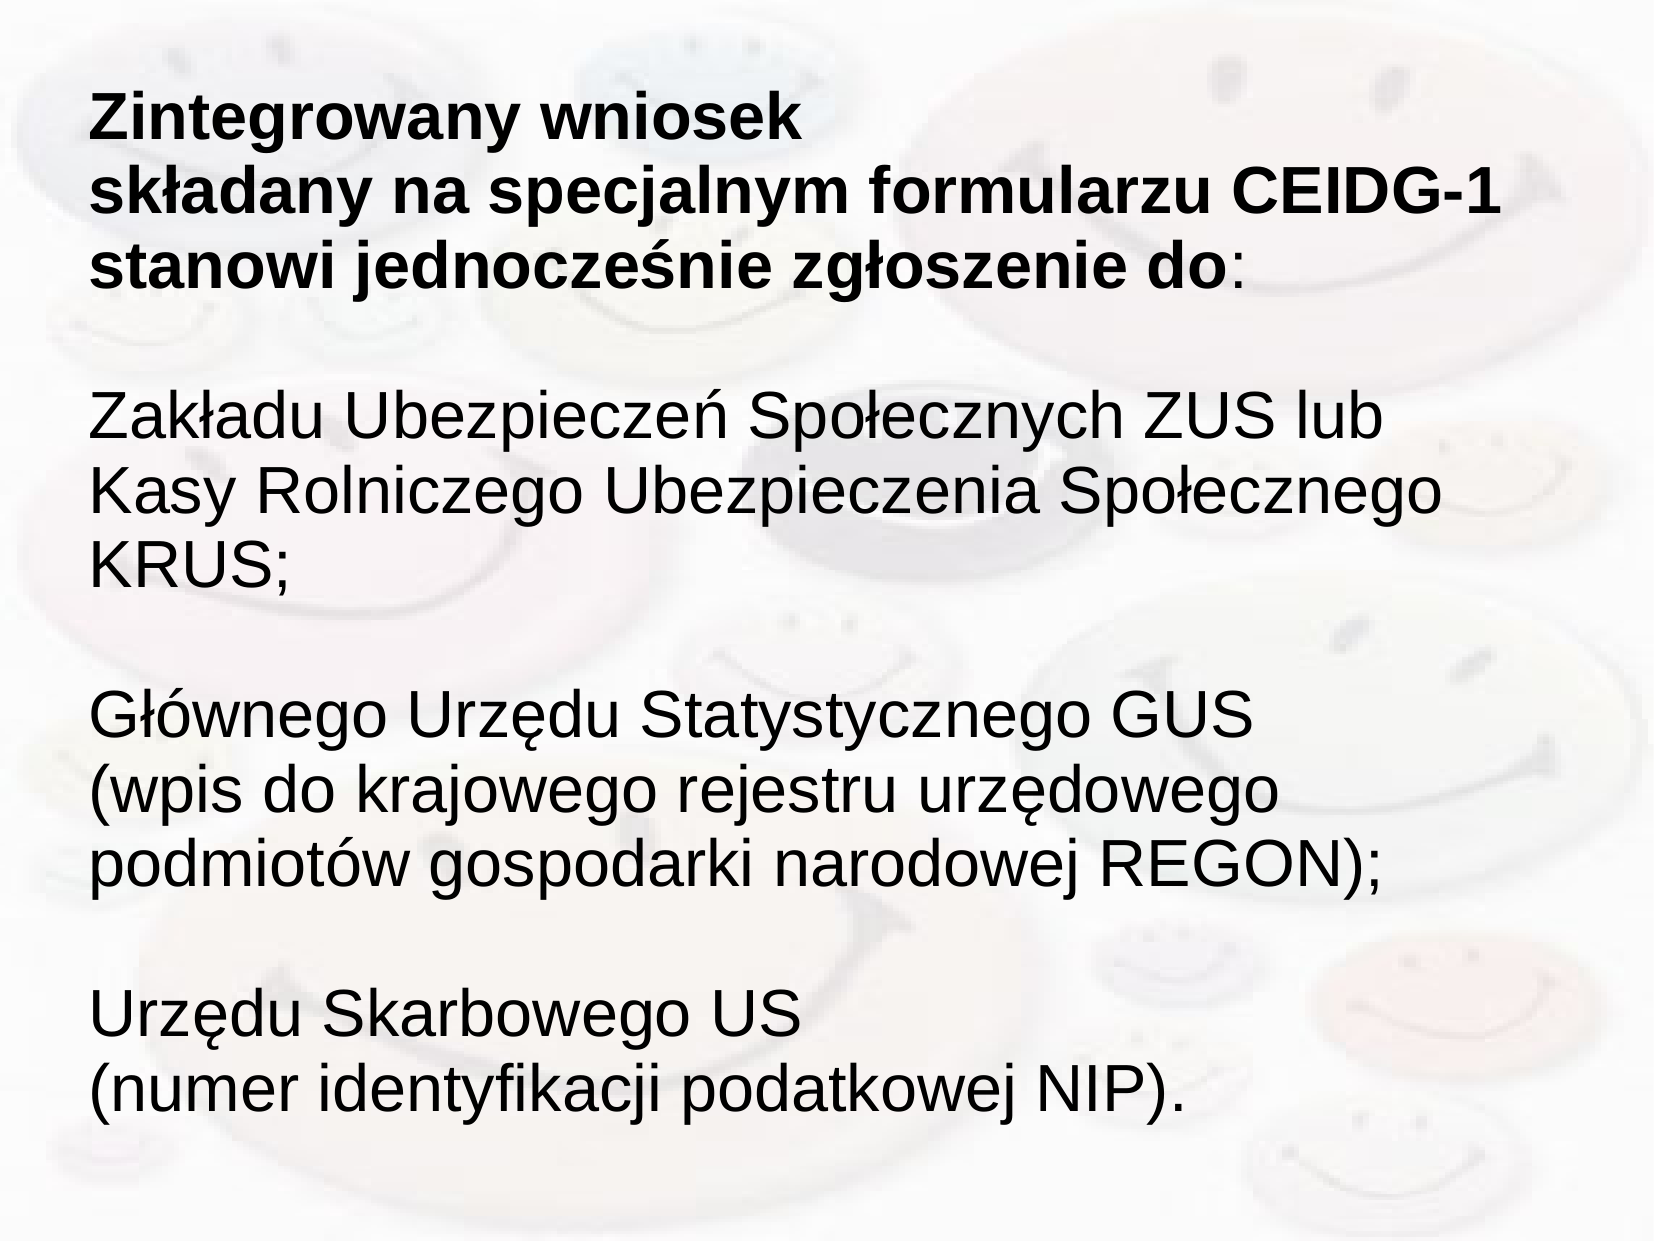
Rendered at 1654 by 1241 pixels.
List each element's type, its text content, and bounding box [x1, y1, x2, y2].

subtitle Zintegrowany wniosek składany na specjalnym formularzu CEIDG-1 stanowi jednocześnie zgłoszenie do: Zakładu Ubezpieczeń Społecznych ZUS lub Kasy Rolniczego Ubezpieczenia Społecznego KRUS; Głównego Urzędu Statystycznego GUS (wpis do krajowego rejestru urzędowego podmiotów gospodarki narodowej REGON); Urzędu Skarbowego US (numer identyfikacji podatkowej NIP). [88, 78, 1577, 1126]
picture [0, 0, 1654, 1241]
